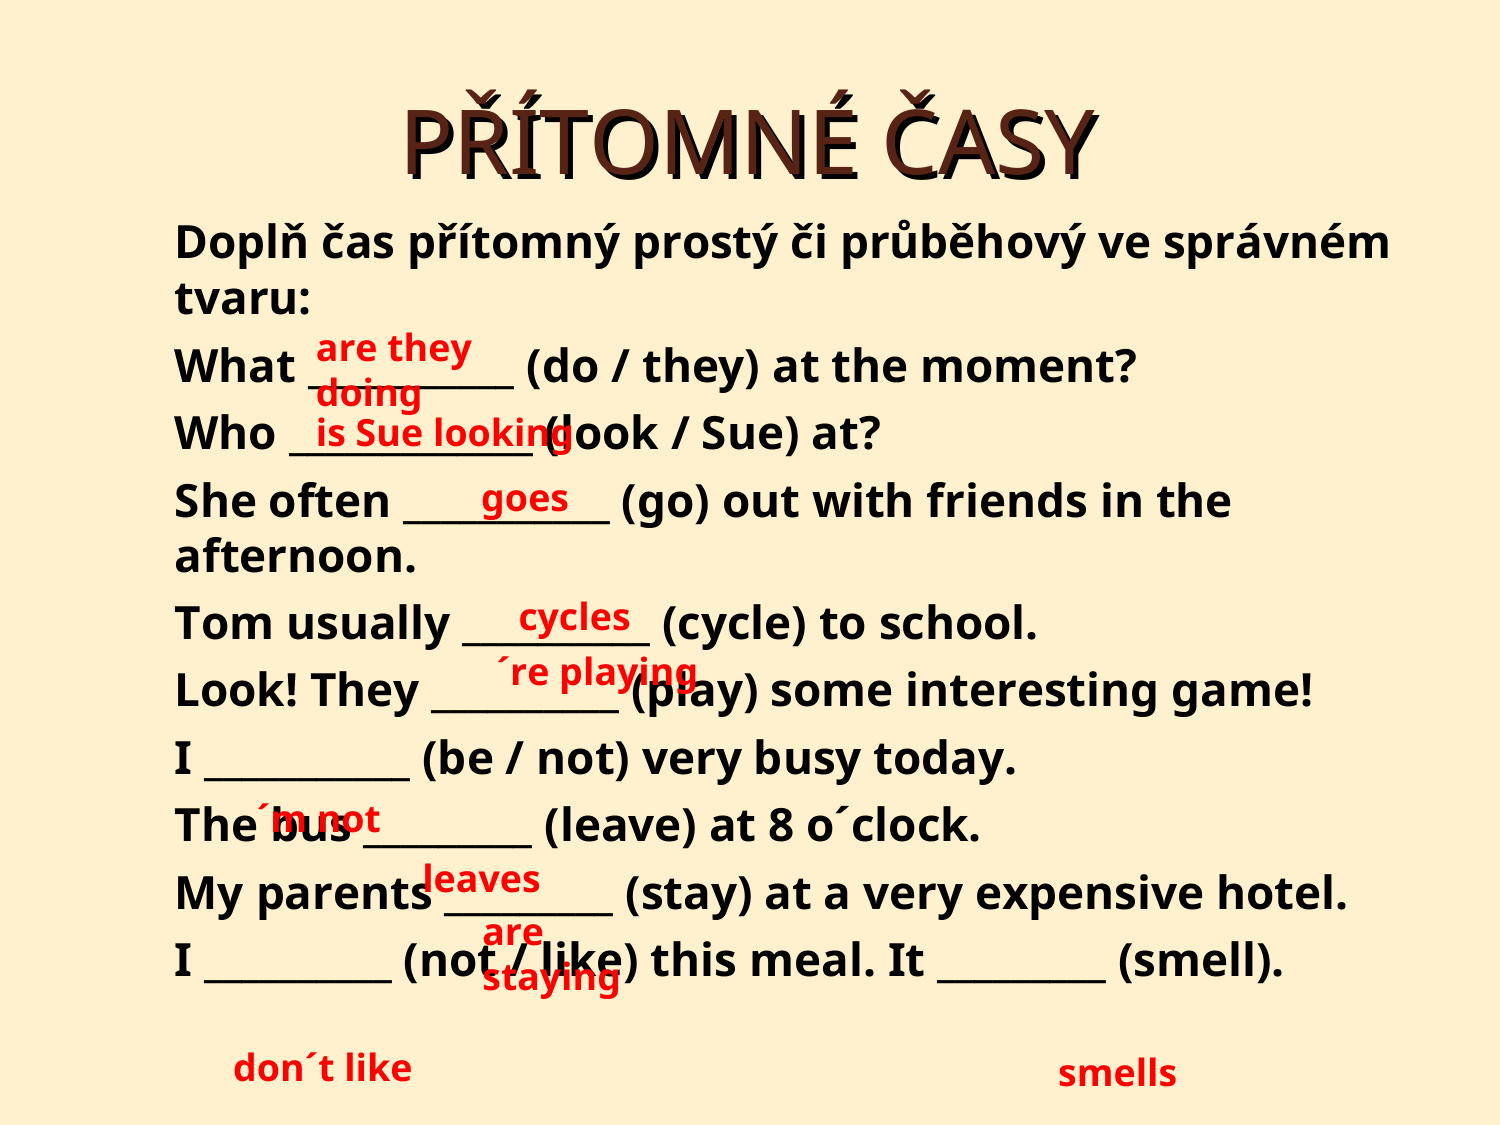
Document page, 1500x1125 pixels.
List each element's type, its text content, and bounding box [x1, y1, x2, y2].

text_box PŘÍTOMNÉ ČASY [29, 45, 1466, 233]
text_box smells [1043, 1040, 1221, 1102]
text_box leaves [407, 847, 585, 908]
text_box cycles [503, 584, 670, 640]
text_box don´t like [218, 1035, 455, 1097]
text_box ´m not [242, 786, 444, 848]
text_box are staying [467, 900, 704, 1007]
text_box ´re playing [482, 640, 719, 701]
text_box goes [466, 466, 668, 528]
text_box Doplň čas přítomný prostý či průběhový ve správném tvaru: What ___________ (do / they) at the moment? Who _____________ (look / Sue) at? She often ___________ (go) out with friends in the afternoon. Tom usually __________ (cycle) to school. Look! They __________ (play) some interesting game! I ___________ (be / not) very busy today. The bus _________ (leave) at 8 o´clock. My parents _________ (stay) at a very expensive hotel. I __________ (not / like) this meal. It _________ (smell). [100, 233, 1459, 1125]
text_box are they doing [301, 316, 597, 401]
text_box is Sue looking [301, 401, 597, 462]
